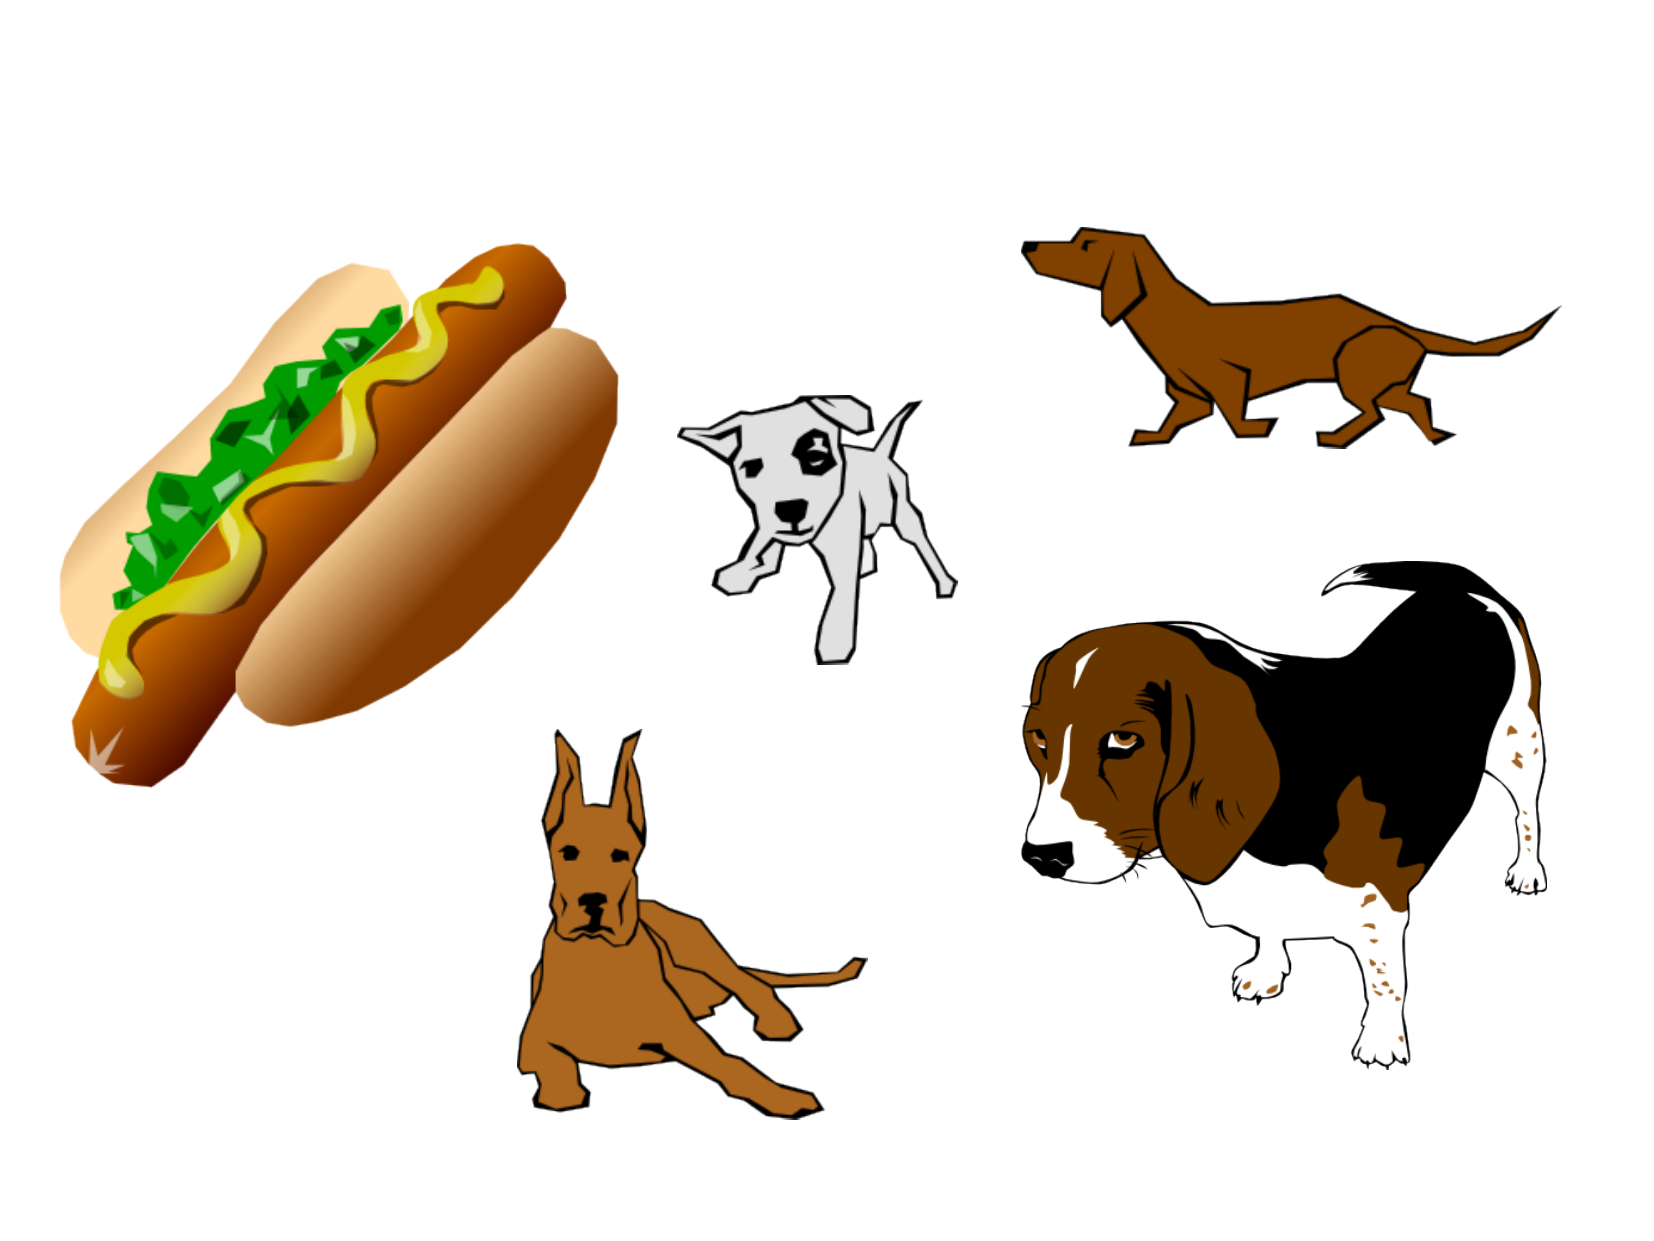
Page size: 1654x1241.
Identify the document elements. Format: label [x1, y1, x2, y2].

picture [677, 395, 958, 665]
picture [1021, 227, 1562, 449]
picture [1021, 561, 1547, 1071]
picture [34, 208, 868, 1120]
